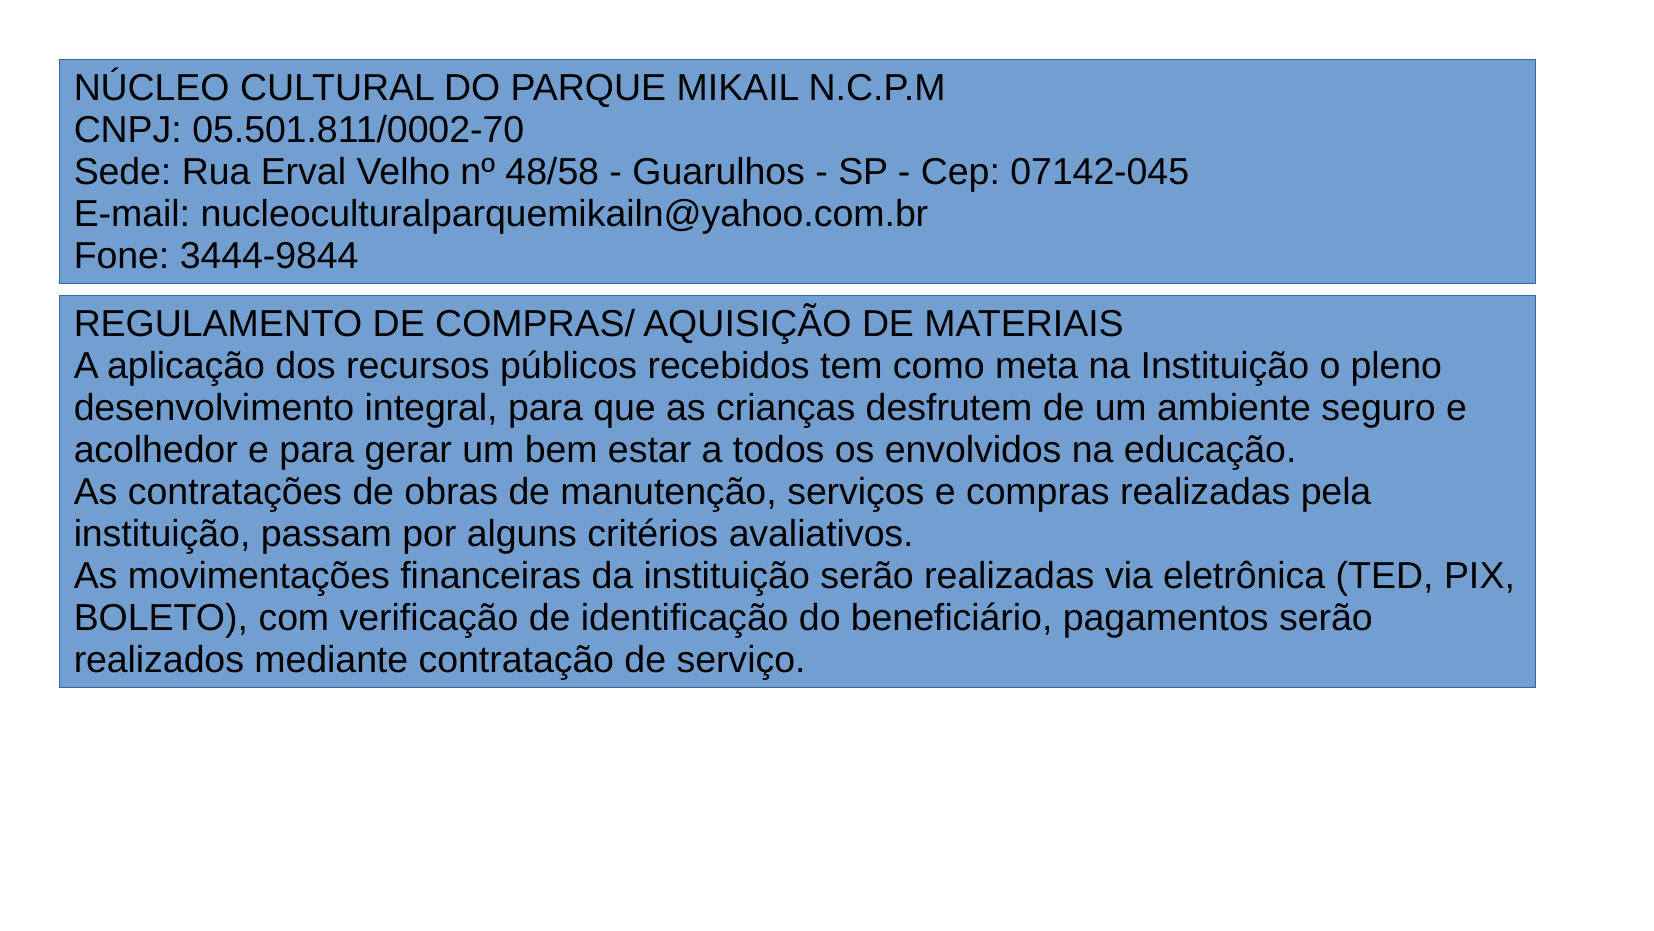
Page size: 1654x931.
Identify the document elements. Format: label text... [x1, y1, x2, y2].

text_box REGULAMENTO DE COMPRAS/ AQUISIÇÃO DE MATERIAIS A aplicação dos recursos públicos recebidos tem como meta na Instituição o pleno desenvolvimento integral, para que as crianças desfrutem de um ambiente seguro e acolhedor e para gerar um bem estar a todos os envolvidos na educação. As contratações de obras de manutenção, serviços e compras realizadas pela instituição, passam por alguns critérios avaliativos. As movimentações financeiras da instituição serão realizadas via eletrônica (TED, PIX, BOLETO), com verificação de identificação do beneficiário, pagamentos serão realizados mediante contratação de serviço. [59, 295, 1536, 650]
text_box NÚCLEO CULTURAL DO PARQUE MIKAIL N.C.P.M CNPJ: 05.501.811/0002-70 Sede: Rua Erval Velho nº 48/58 - Guarulhos - SP - Cep: 07142-045 E-mail: nucleoculturalparquemikailn@yahoo.com.br Fone: 3444-9844 [59, 59, 1536, 237]
